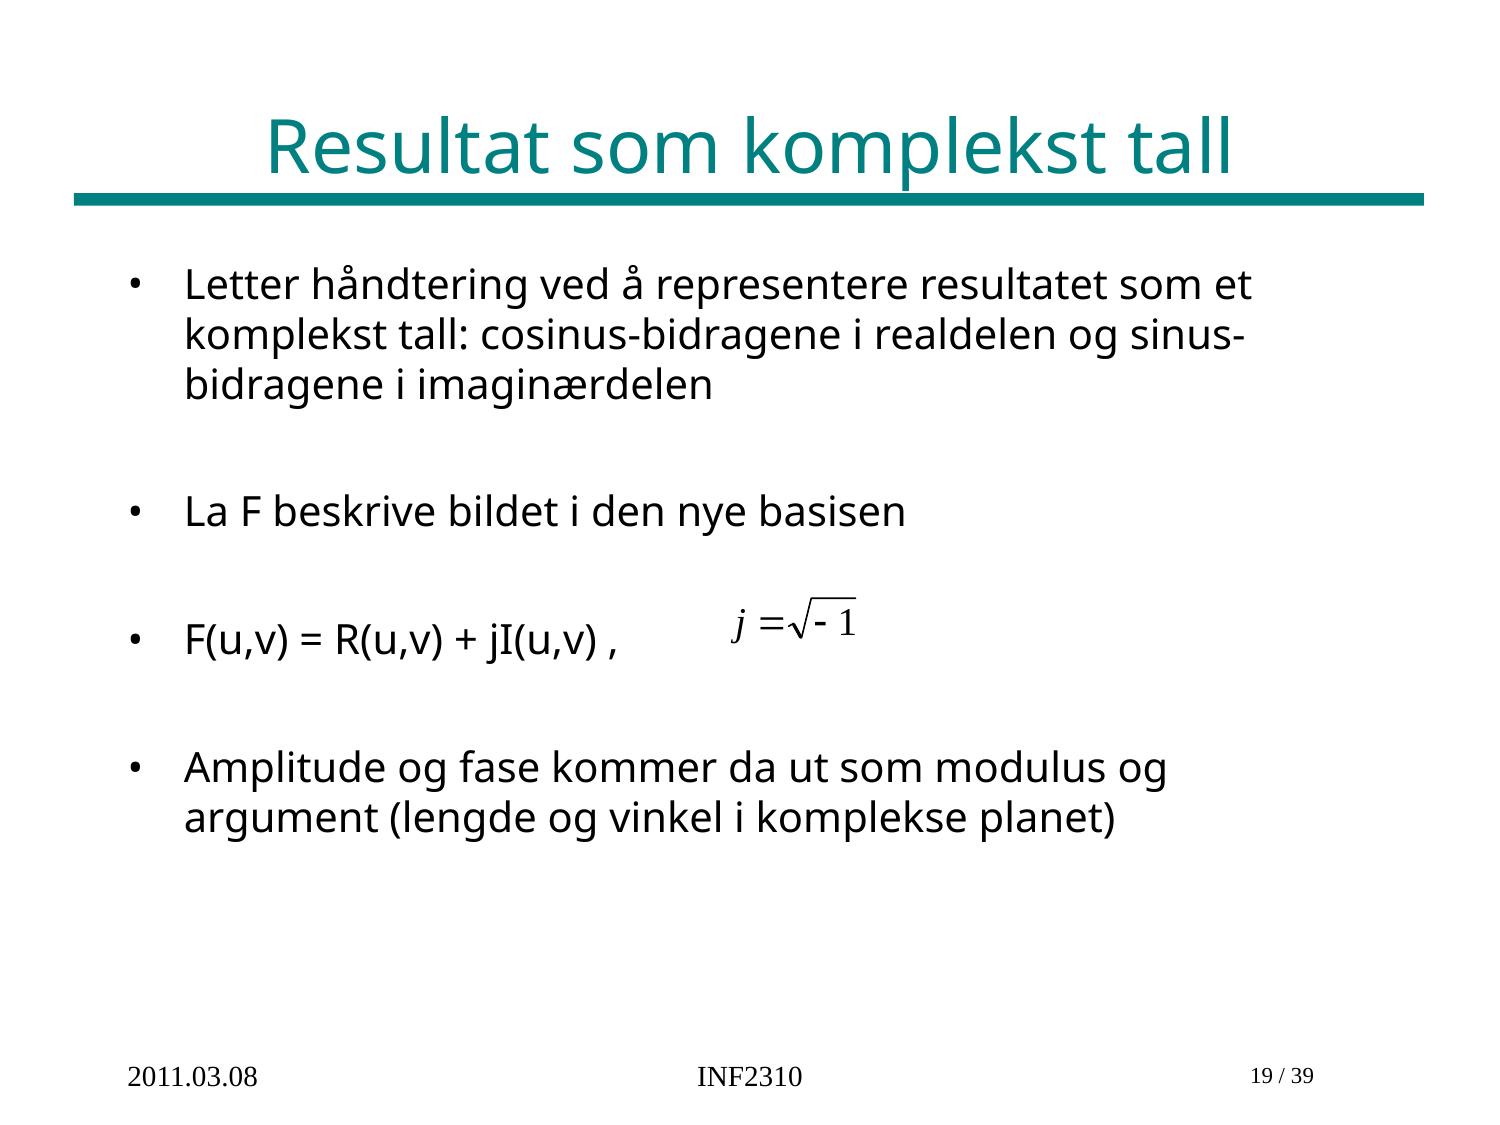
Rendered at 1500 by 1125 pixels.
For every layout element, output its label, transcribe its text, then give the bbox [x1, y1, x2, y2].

list Letter håndtering ved å representere resultatet som et komplekst tall: cosinus-bidragene i realdelen og sinus-bidragene i imaginærdelen La F beskrive bildet i den nye basisen F(u,v) = R(u,v) + jI(u,v) , Amplitude og fase kommer da ut som modulus og argument (lengde og vinkel i komplekse planet) [112, 249, 1374, 1038]
text_box [721, 589, 863, 666]
text_box INF2310 [512, 1049, 988, 1101]
title Resultat som komplekst tall [112, 62, 1388, 226]
